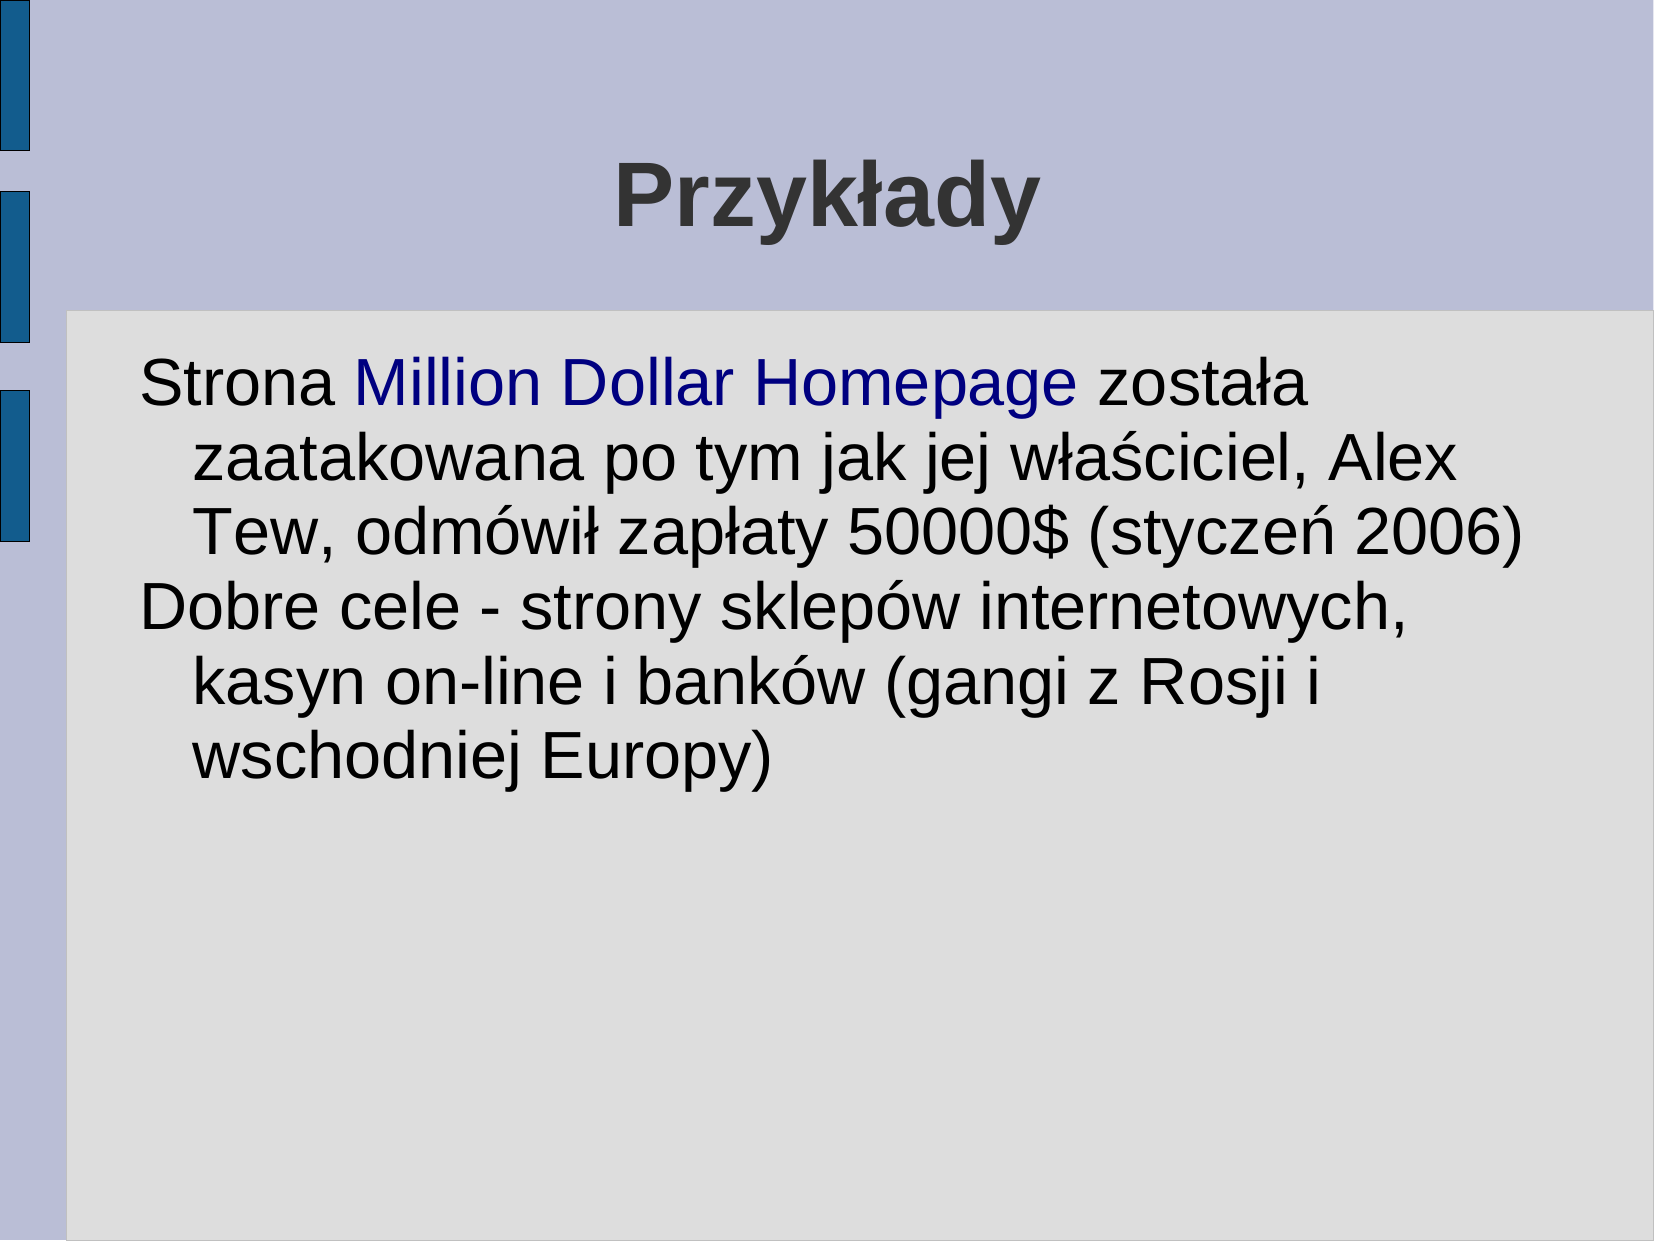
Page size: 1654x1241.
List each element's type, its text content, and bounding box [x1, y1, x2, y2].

list Strona Million Dollar Homepage została zaatakowana po tym jak jej właściciel, Alex Tew, odmówił zapłaty 50000$ (styczeń 2006) Dobre cele - strony sklepów internetowych, kasyn on-line i banków (gangi z Rosji i wschodniej Europy) [121, 344, 1534, 1127]
title Przykłady [121, 91, 1534, 299]
